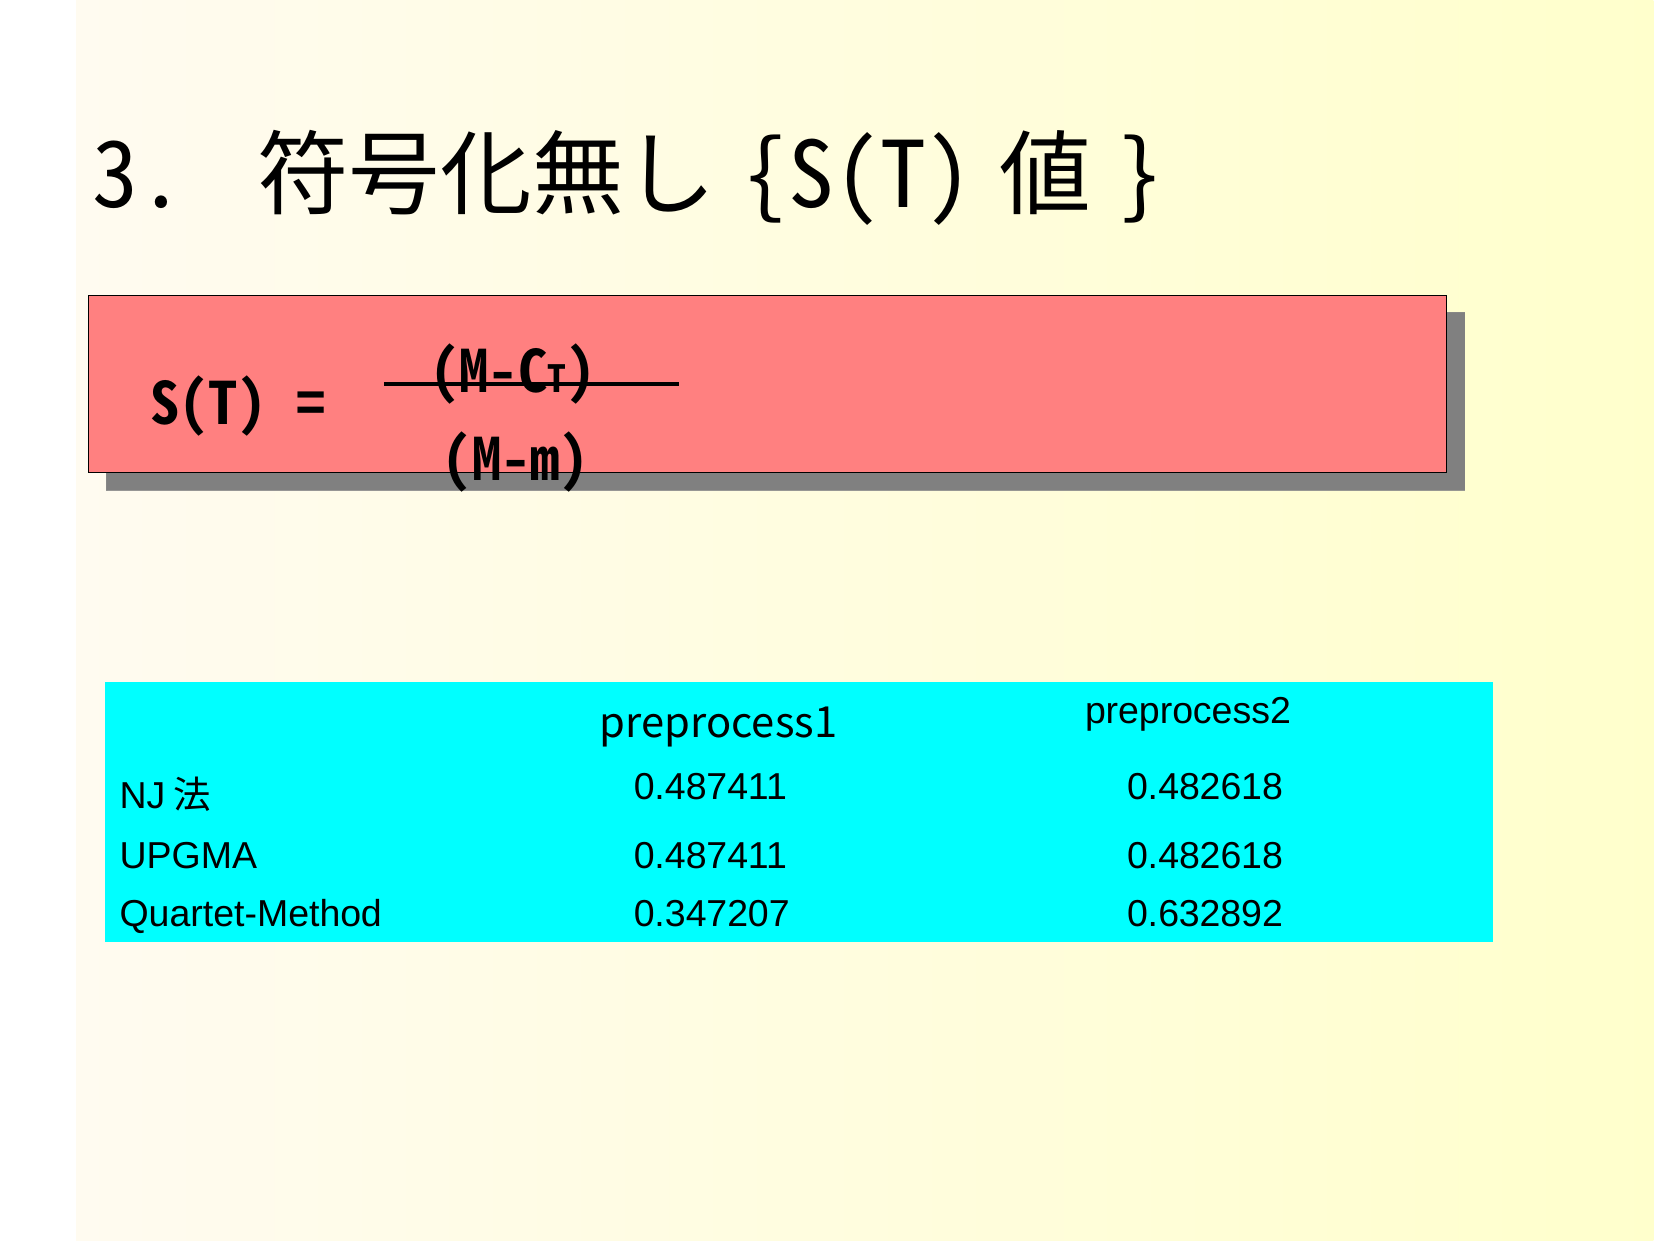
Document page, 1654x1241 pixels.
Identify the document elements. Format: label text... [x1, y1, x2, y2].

table_cell 0.482618 [1028, 827, 1493, 885]
table_cell 0.487411 [567, 758, 1028, 827]
table_header [105, 682, 567, 758]
text_box (M-CT) [430, 324, 650, 382]
table_cell UPGMA [105, 827, 567, 885]
text_box [88, 295, 1447, 473]
text_box 3. 符号化無し{S(T)値} [89, 118, 1595, 216]
table_cell 0.487411 [567, 827, 1028, 885]
table_cell Quartet-Method [105, 885, 567, 942]
table_header preprocess1 [567, 682, 1028, 758]
table_cell NJ法 [105, 758, 567, 827]
text_box S(T) = [147, 354, 331, 419]
table_cell 0.347207 [567, 885, 1028, 942]
table_header preprocess2 [1028, 682, 1493, 758]
title [29, 0, 1518, 368]
table_cell 0.482618 [1028, 758, 1493, 827]
text_box (M-m) [442, 413, 621, 472]
table_cell 0.632892 [1028, 885, 1493, 942]
